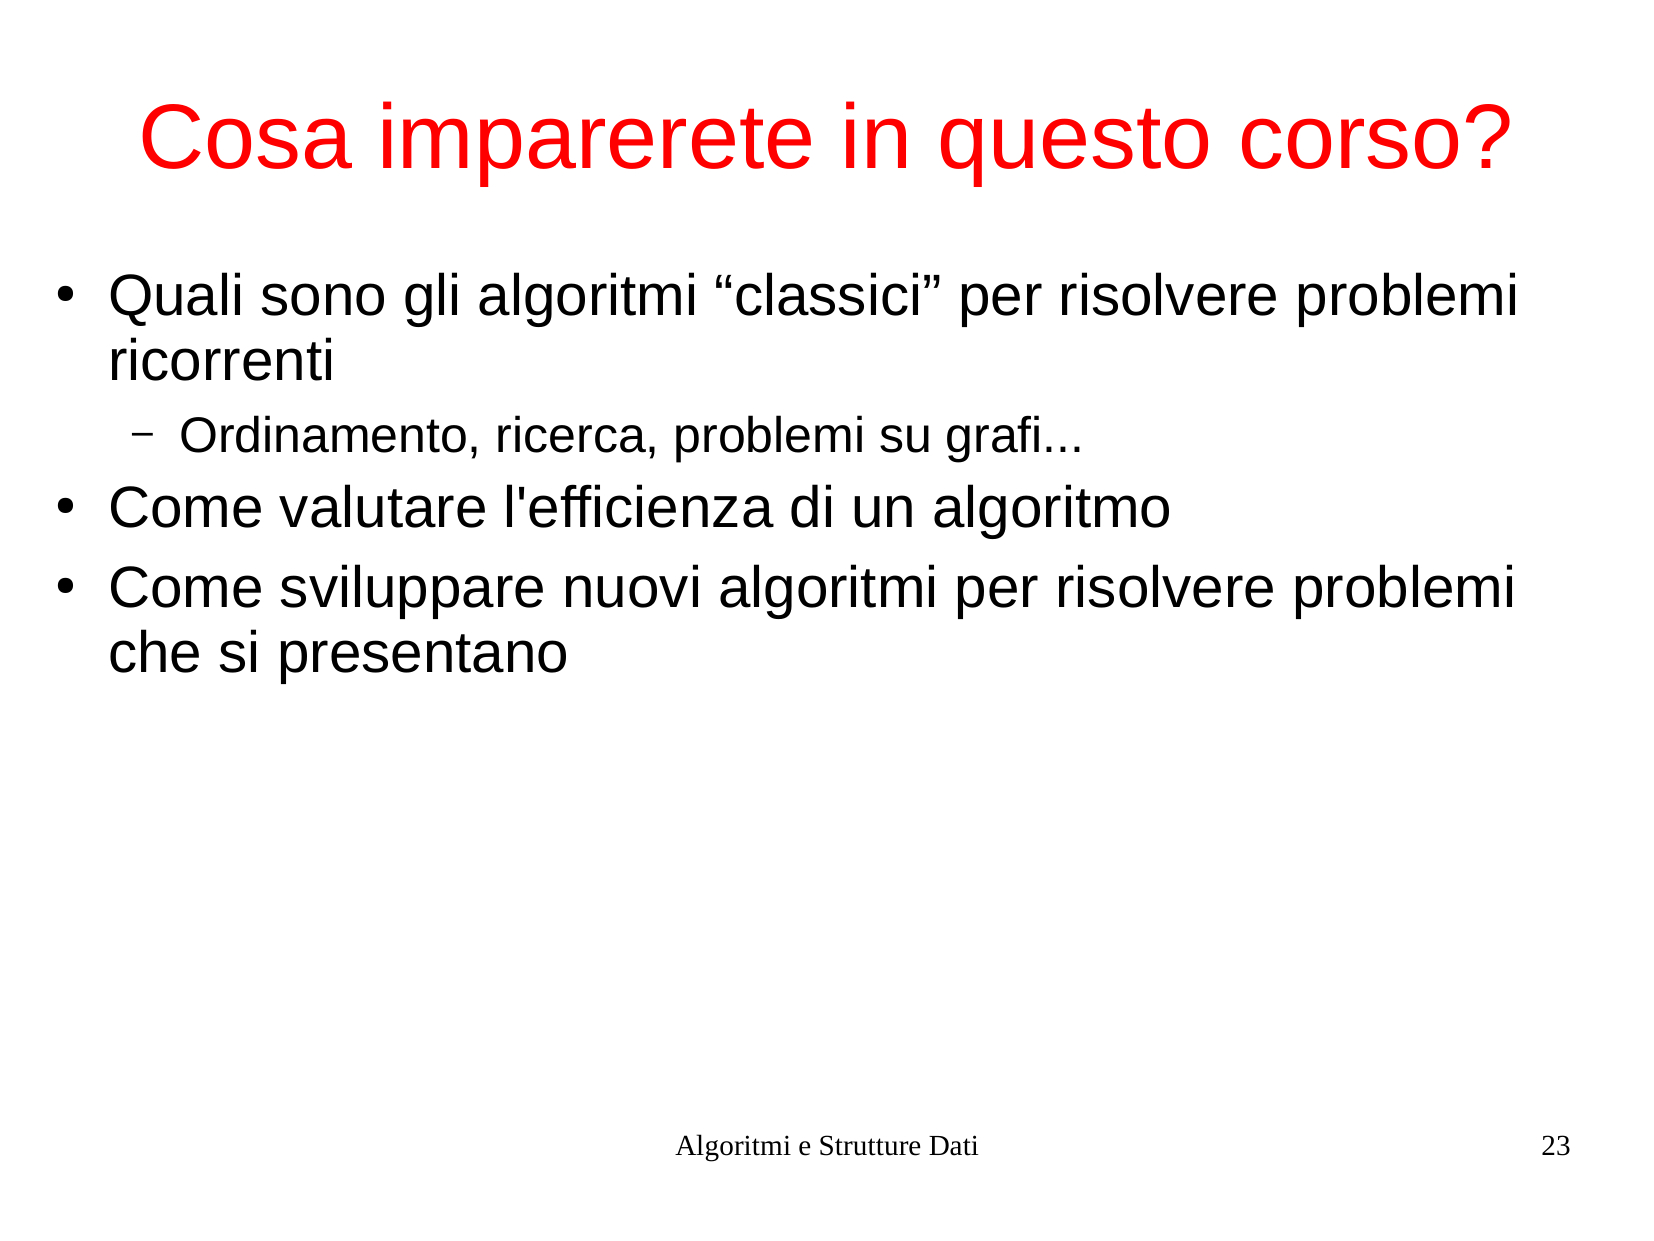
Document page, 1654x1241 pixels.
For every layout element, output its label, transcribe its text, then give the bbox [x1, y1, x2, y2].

title Cosa imparerete in questo corso? [82, 49, 1571, 226]
list Quali sono gli algoritmi “classici” per risolvere problemi ricorrenti Ordinamento, ricerca, problemi su grafi... Come valutare l'efficienza di un algoritmo Come sviluppare nuovi algoritmi per risolvere problemi che si presentano [37, 262, 1613, 1109]
